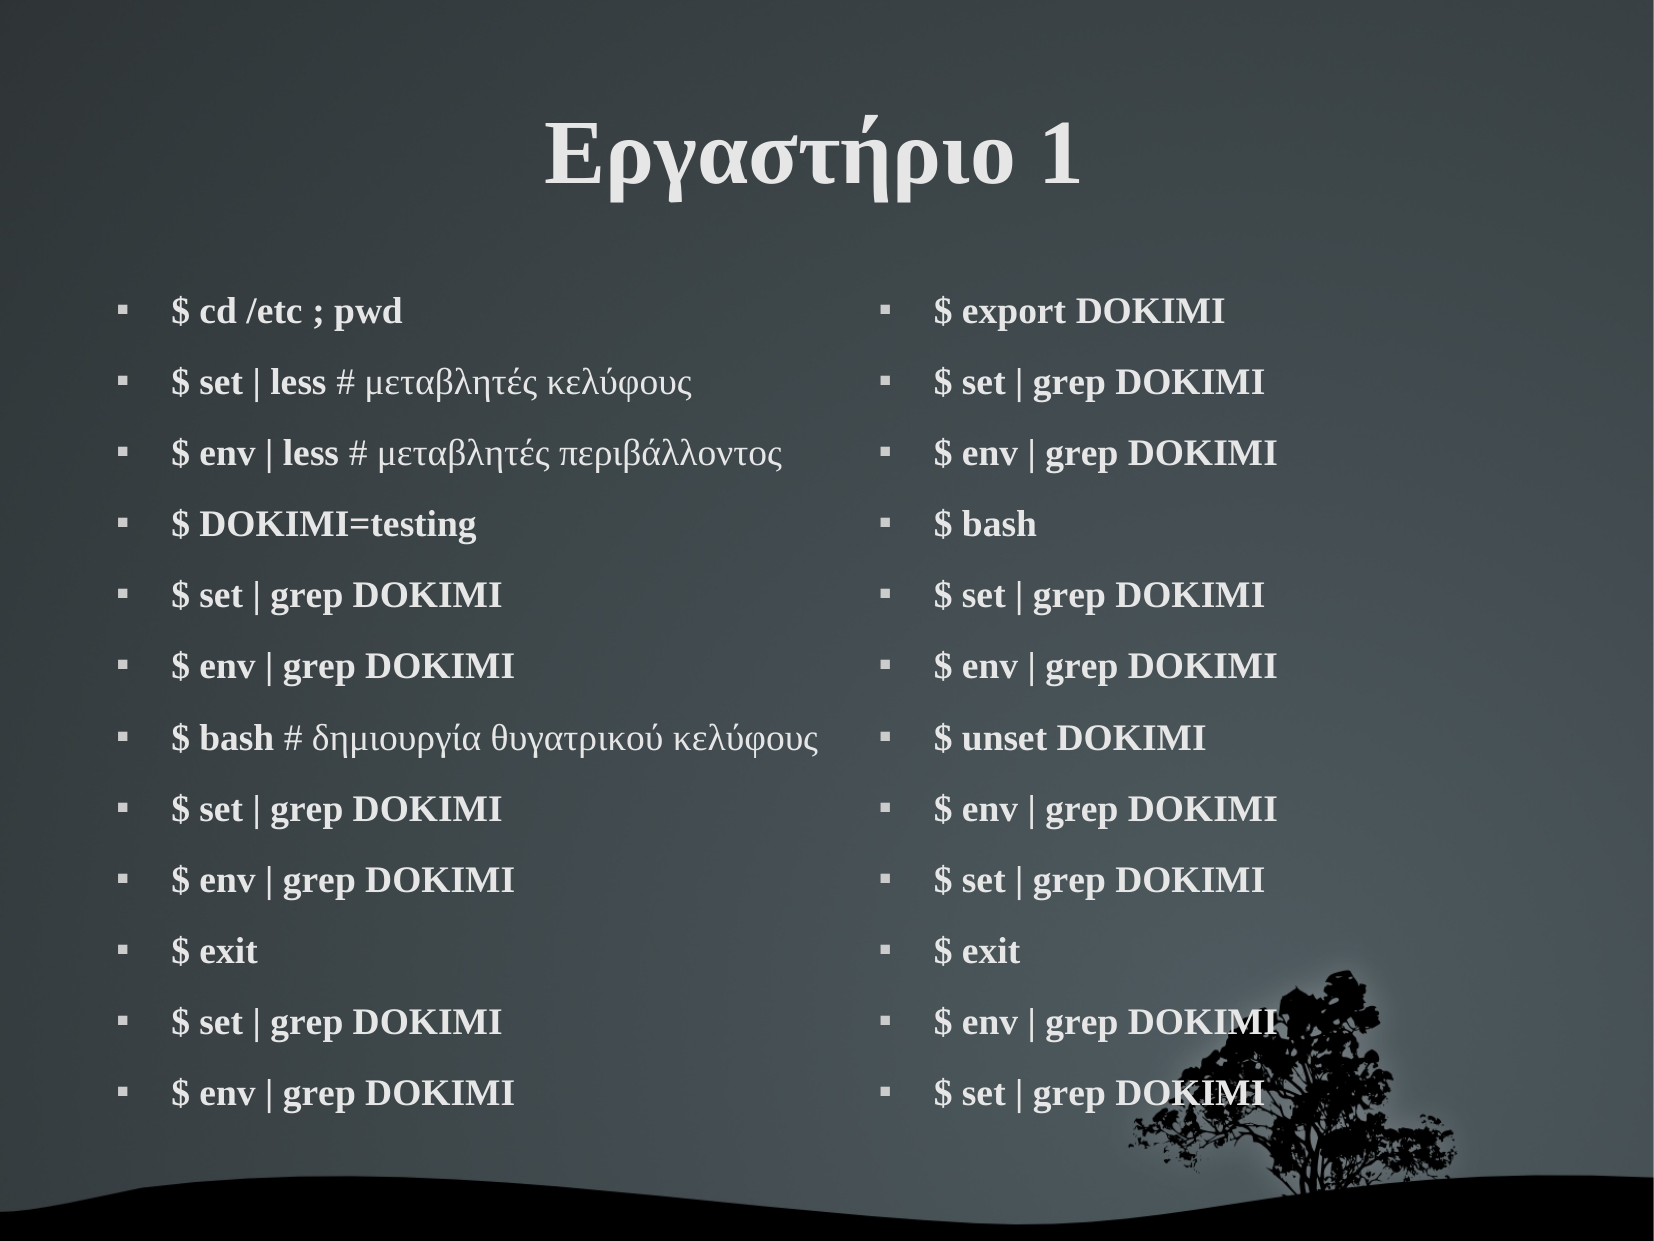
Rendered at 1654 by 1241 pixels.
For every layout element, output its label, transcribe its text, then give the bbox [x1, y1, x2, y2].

list $ export DOKIMI $ set | grep DOKIMI $ env | grep DOKIMI $ bash $ set | grep DOKIMI $ env | grep DOKIMI $ unset DOKIMI $ env | grep DOKIMI $ set | grep DOKIMI $ exit $ env | grep DOKIMI $ set | grep DOKIMI [845, 290, 1572, 1241]
picture [0, 0, 1654, 1241]
title Εργαστήριο 1 [82, 49, 1571, 257]
list $ cd /etc ; pwd $ set | less # μεταβλητές κελύφους $ env | less # μεταβλητές περιβάλλοντος $ DOKIMI=testing $ set | grep DOKIMI $ env | grep DOKIMI $ bash # δημιουργία θυγατρικού κελύφους $ set | grep DOKIMI $ env | grep DOKIMI $ exit $ set | grep DOKIMI $ env | grep DOKIMI [82, 290, 845, 1241]
